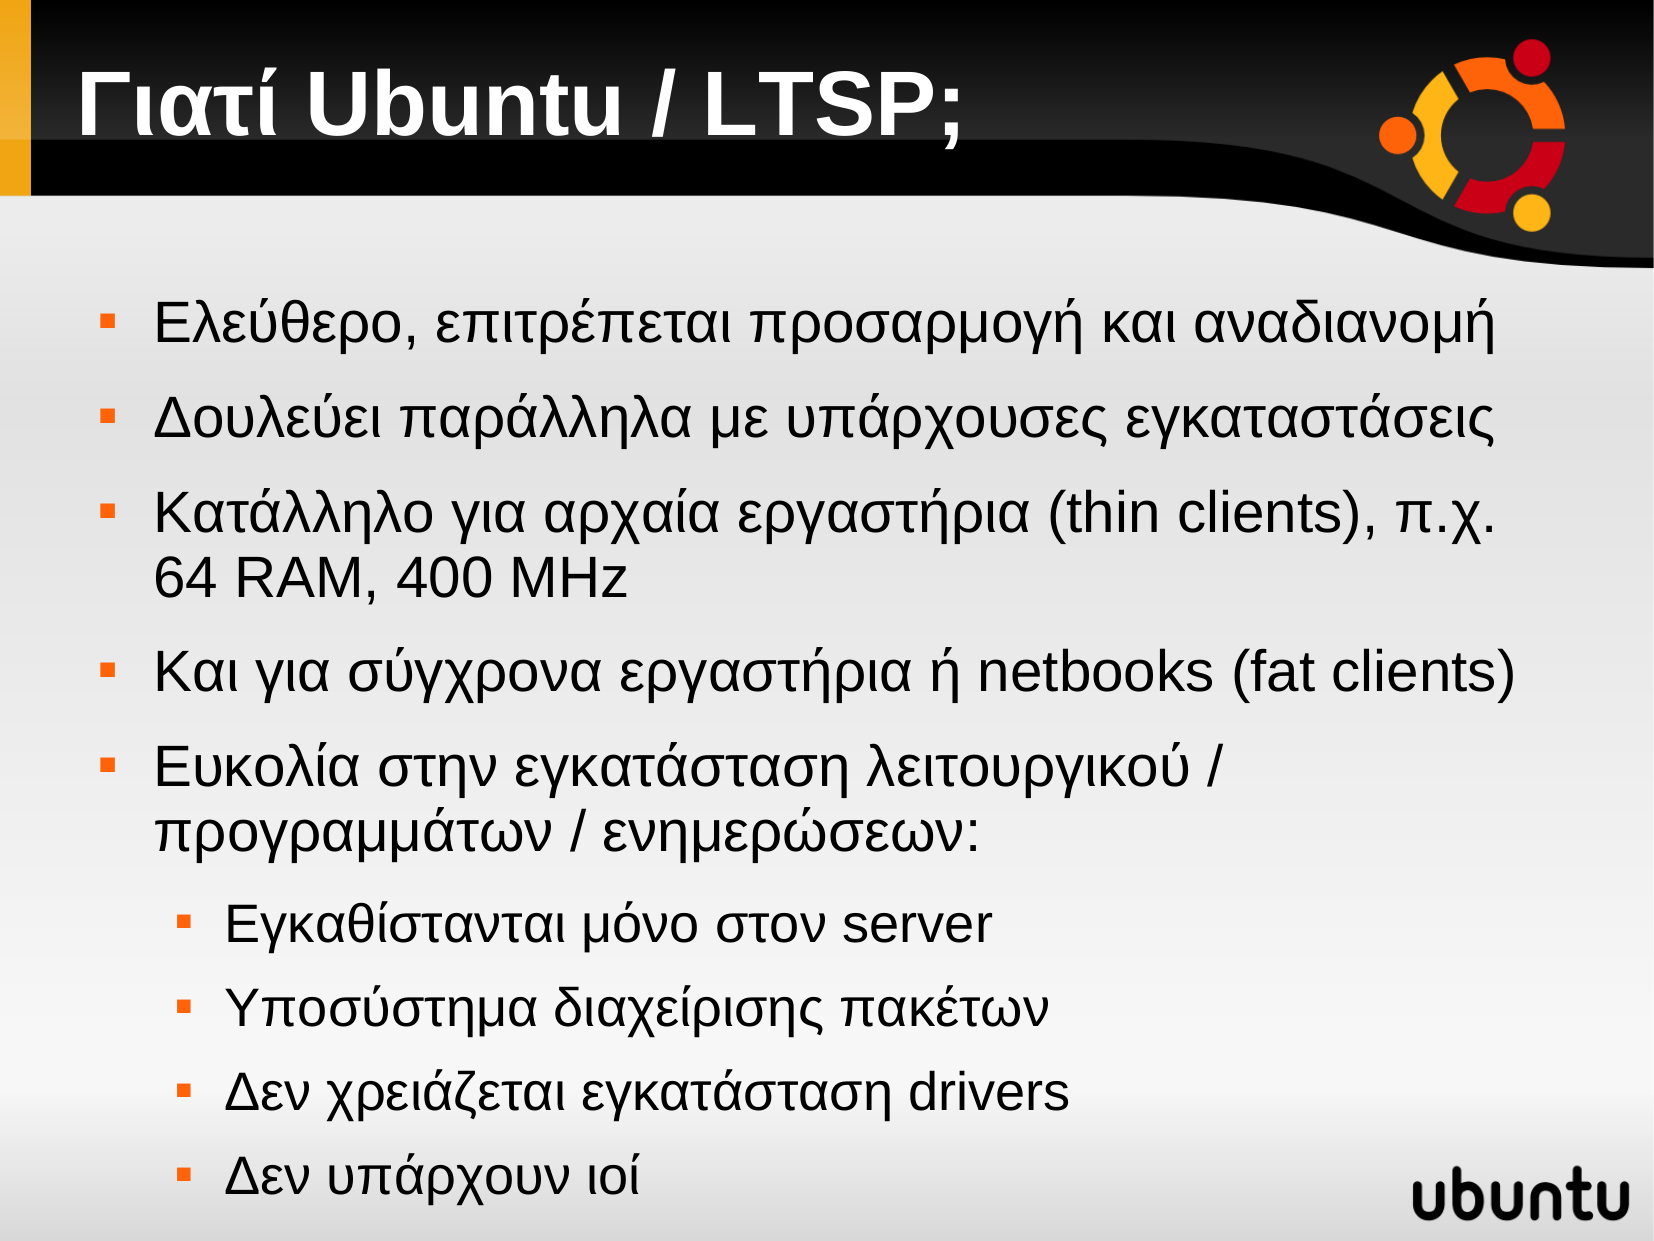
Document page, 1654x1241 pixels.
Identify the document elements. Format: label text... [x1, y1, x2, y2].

title Γιατί Ubuntu / LTSP; [76, 7, 1565, 200]
picture [0, 0, 1654, 1241]
list Ελεύθερο, επιτρέπεται προσαρμογή και αναδιανομή Δουλεύει παράλληλα με υπάρχουσες εγκαταστάσεις Κατάλληλο για αρχαία εργαστήρια (thin clients), π.χ. 64 RAM, 400 MHz Και για σύγχρονα εργαστήρια ή netbooks (fat clients) Ευκολία στην εγκατάσταση λειτουργικού / προγραμμάτων / ενημερώσεων: Εγκαθίστανται μόνο στον server Υποσύστημα διαχείρισης πακέτων Δεν χρειάζεται εγκατάσταση drivers Δεν υπάρχουν ιοί [82, 290, 1571, 1207]
